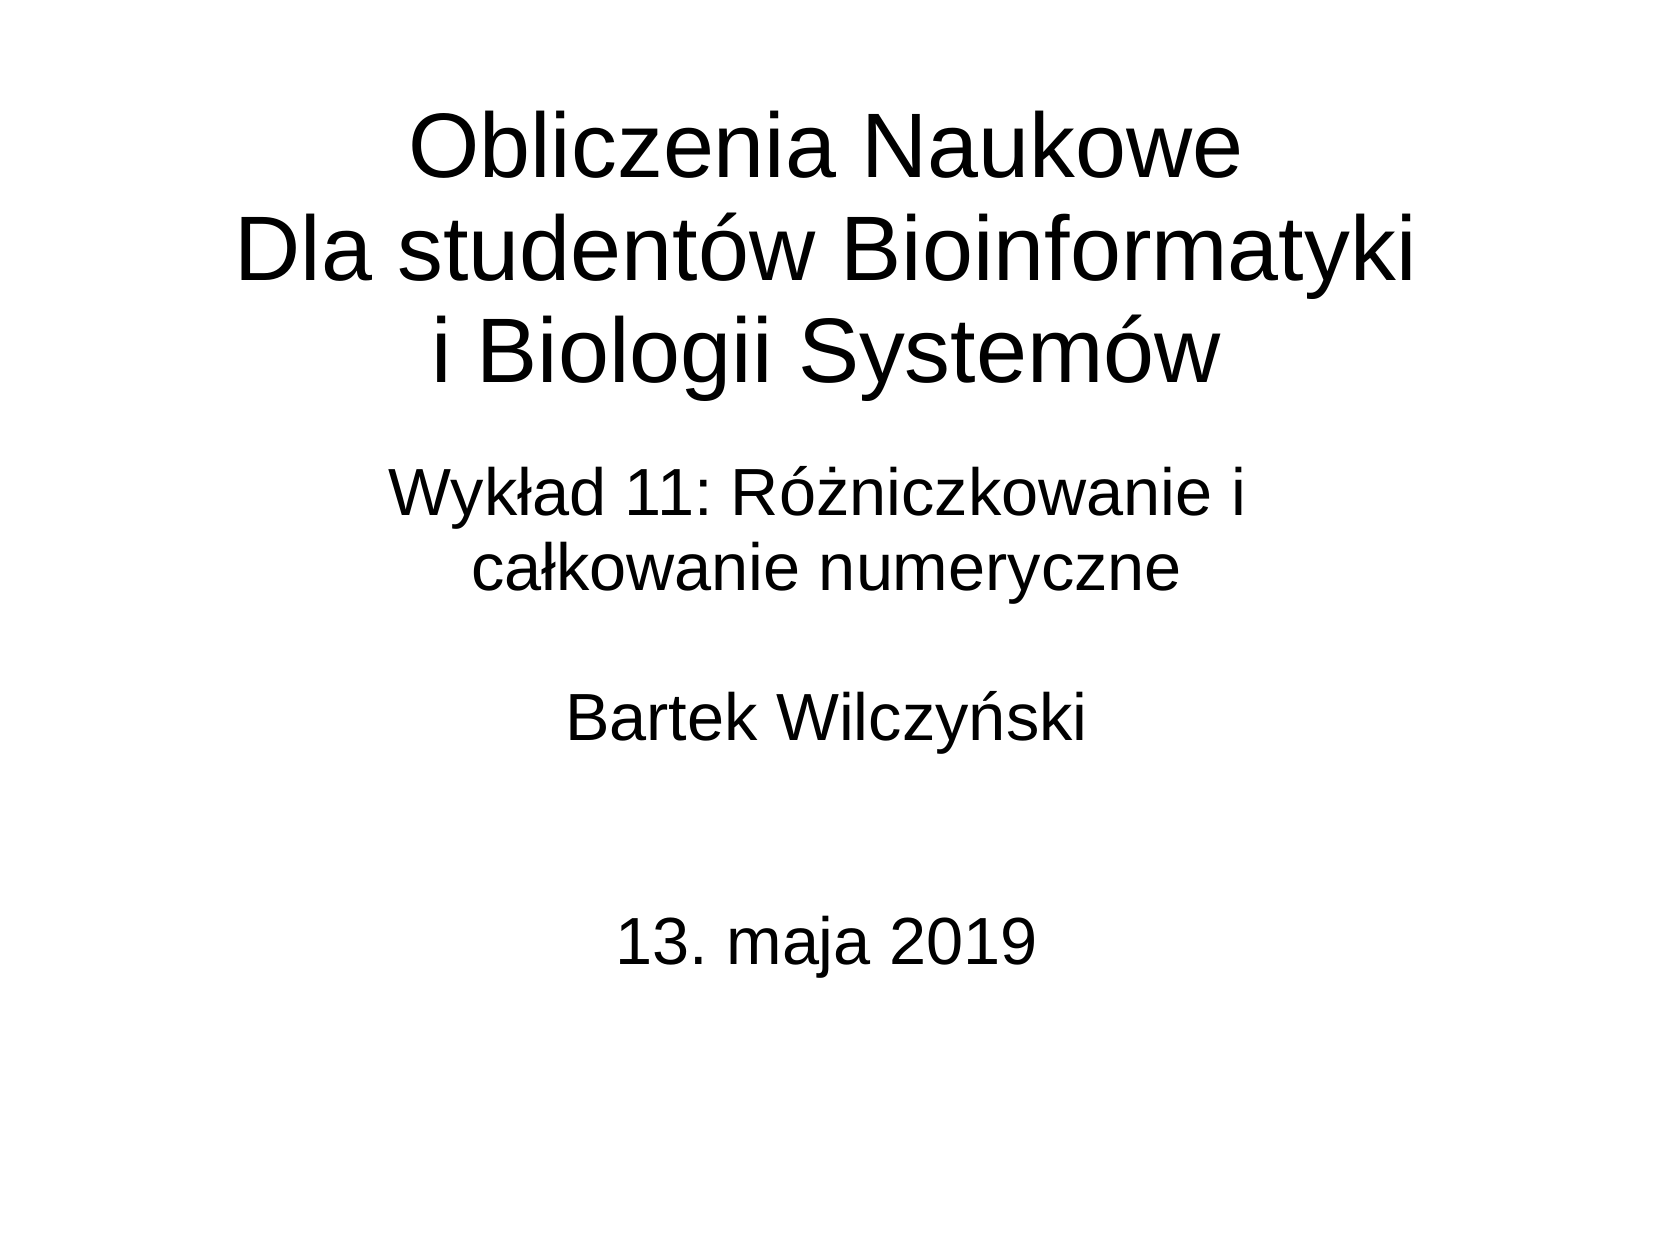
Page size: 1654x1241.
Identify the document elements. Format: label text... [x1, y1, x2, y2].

title Obliczenia Naukowe Dla studentów Bioinformatyki i Biologii Systemów [82, 0, 1571, 424]
subtitle Wykład 11: Różniczkowanie i całkowanie numeryczne Bartek Wilczyński 13. maja 2019 [82, 424, 1571, 1010]
